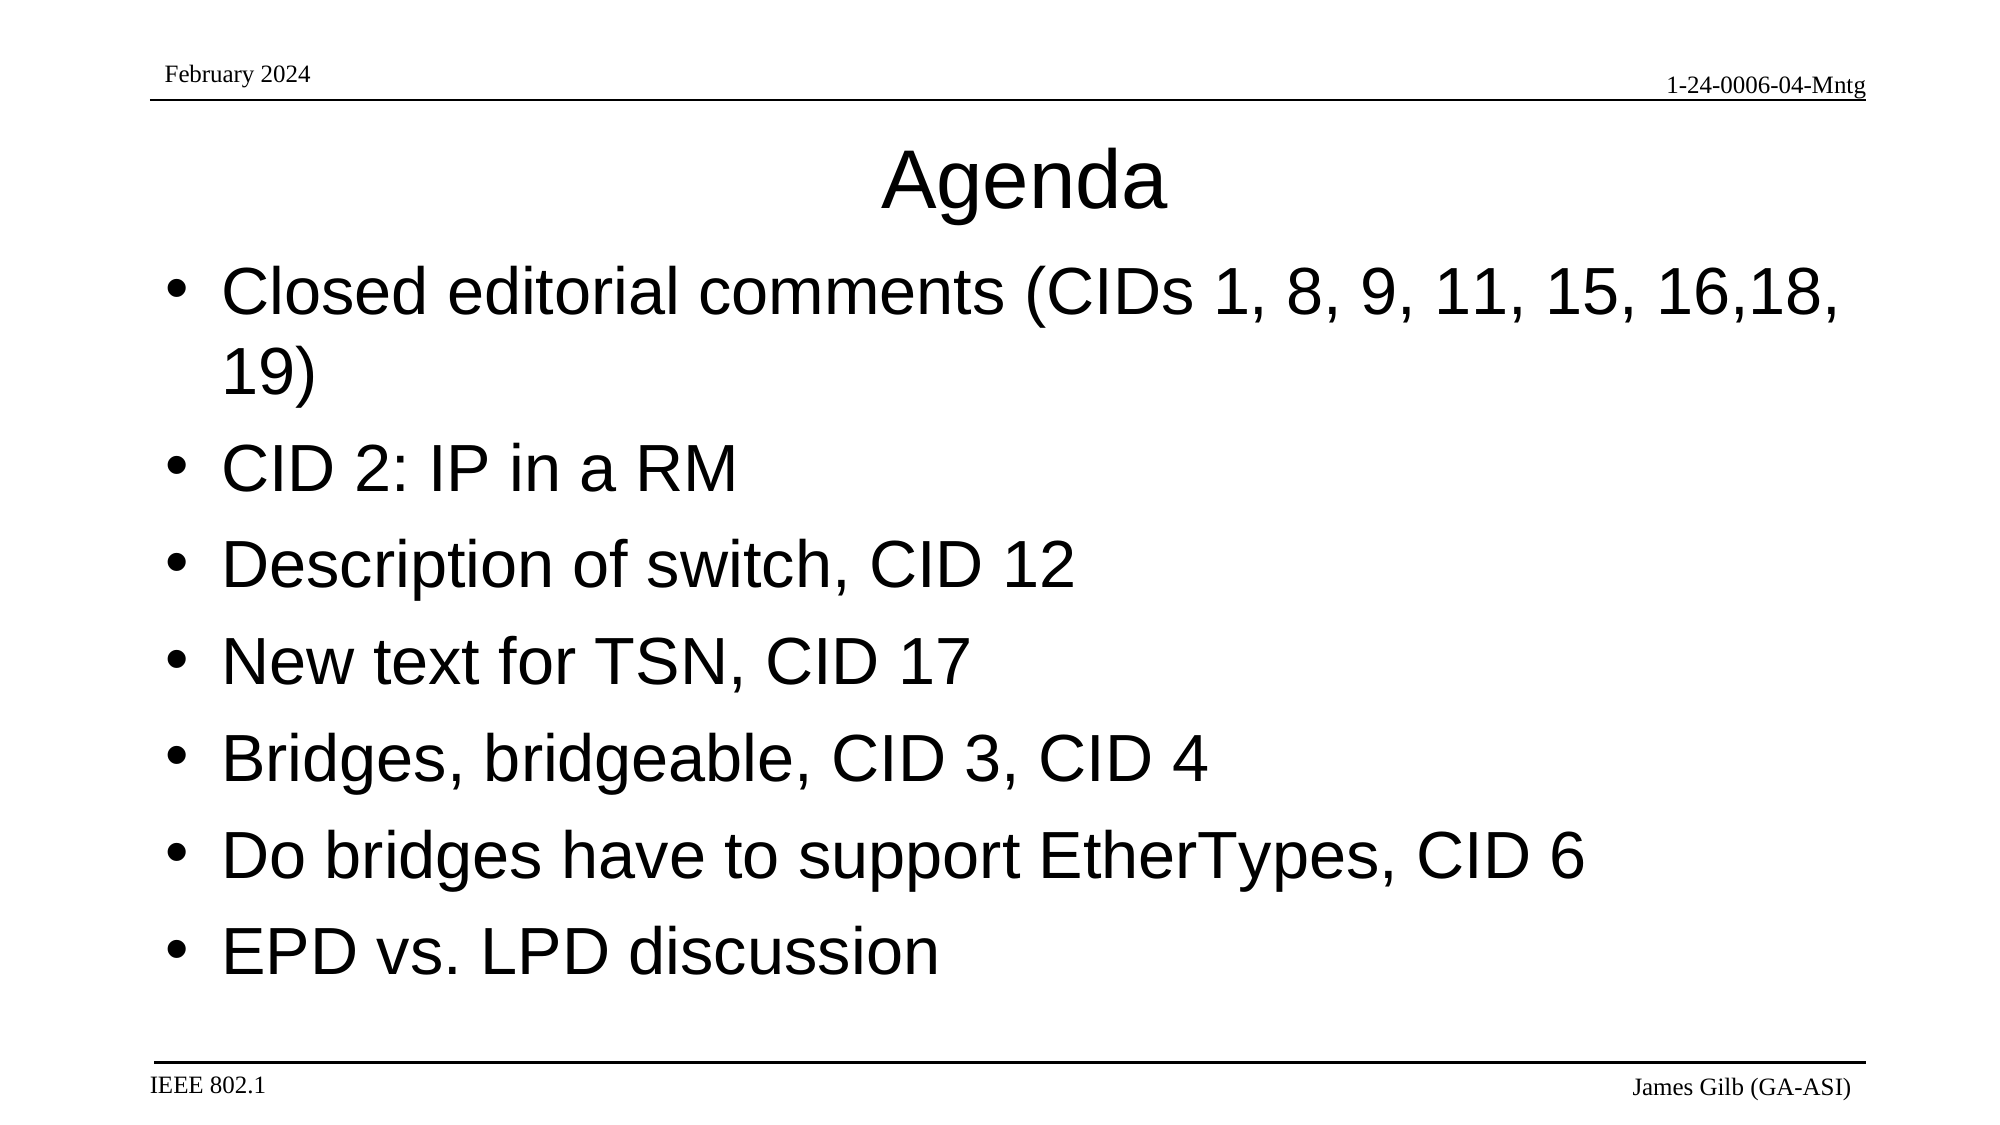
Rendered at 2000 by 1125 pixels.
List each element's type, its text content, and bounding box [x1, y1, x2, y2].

title Agenda [149, 112, 1900, 238]
list Closed editorial comments (CIDs 1, 8, 9, 11, 15, 16,18, 19) CID 2: IP in a RM Description of switch, CID 12 New text for TSN, CID 17 Bridges, bridgeable, CID 3, CID 4 Do bridges have to support EtherTypes, CID 6 EPD vs. LPD discussion [150, 239, 1900, 1051]
